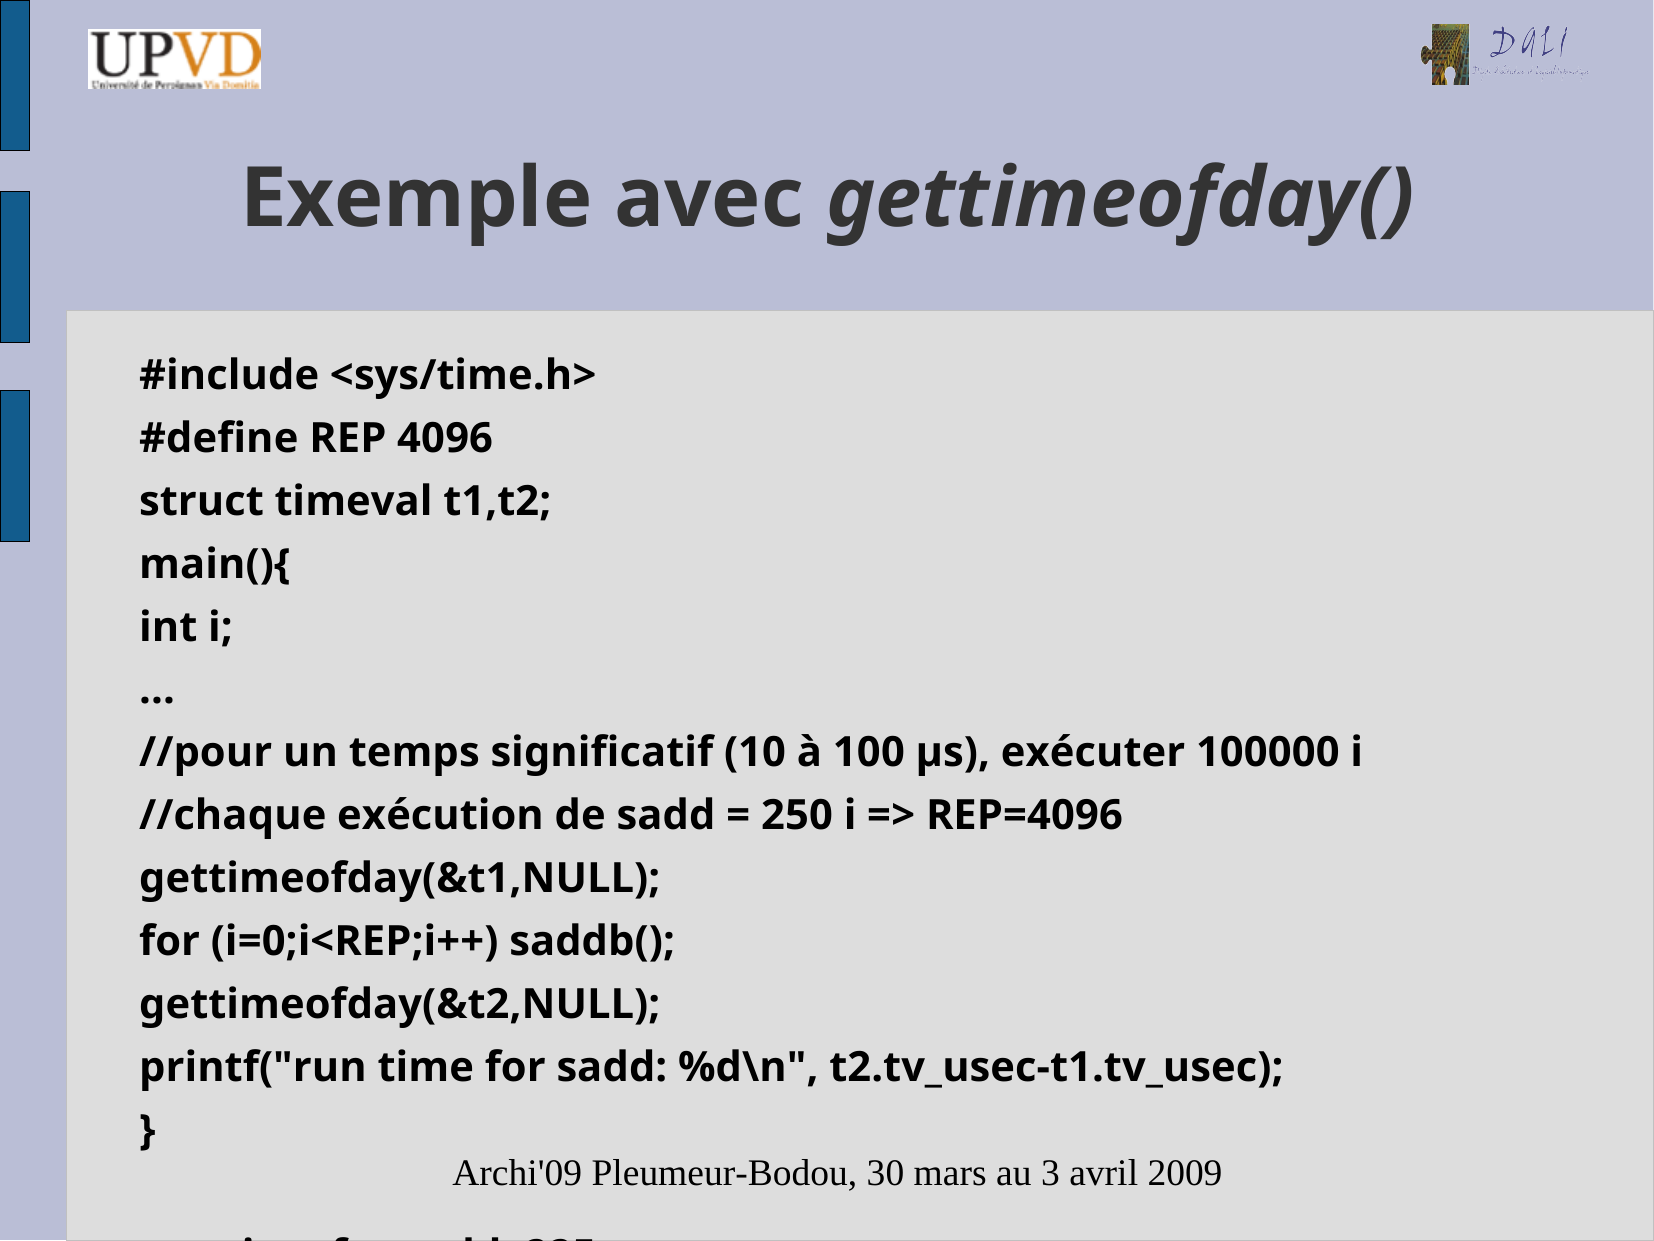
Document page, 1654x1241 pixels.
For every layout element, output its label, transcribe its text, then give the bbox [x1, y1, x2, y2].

list #include <sys/time.h> #define REP 4096 struct timeval t1,t2; main(){ int i; ... //pour un temps significatif (10 à 100 µs), exécuter 100000 i //chaque exécution de sadd = 250 i => REP=4096 gettimeofday(&t1,NULL); for (i=0;i<REP;i++) saddb(); gettimeofday(&t2,NULL); printf("run time for sadd: %d\n", t2.tv_usec-t1.tv_usec); } run time for sadd: 225 [121, 344, 1534, 1160]
title Exemple avec gettimeofday() [121, 91, 1534, 299]
text_box Archi'09 Pleumeur-Bodou, 30 mars au 3 avril 2009 [452, 1151, 1226, 1204]
picture [1420, 24, 1593, 85]
picture [88, 29, 261, 89]
